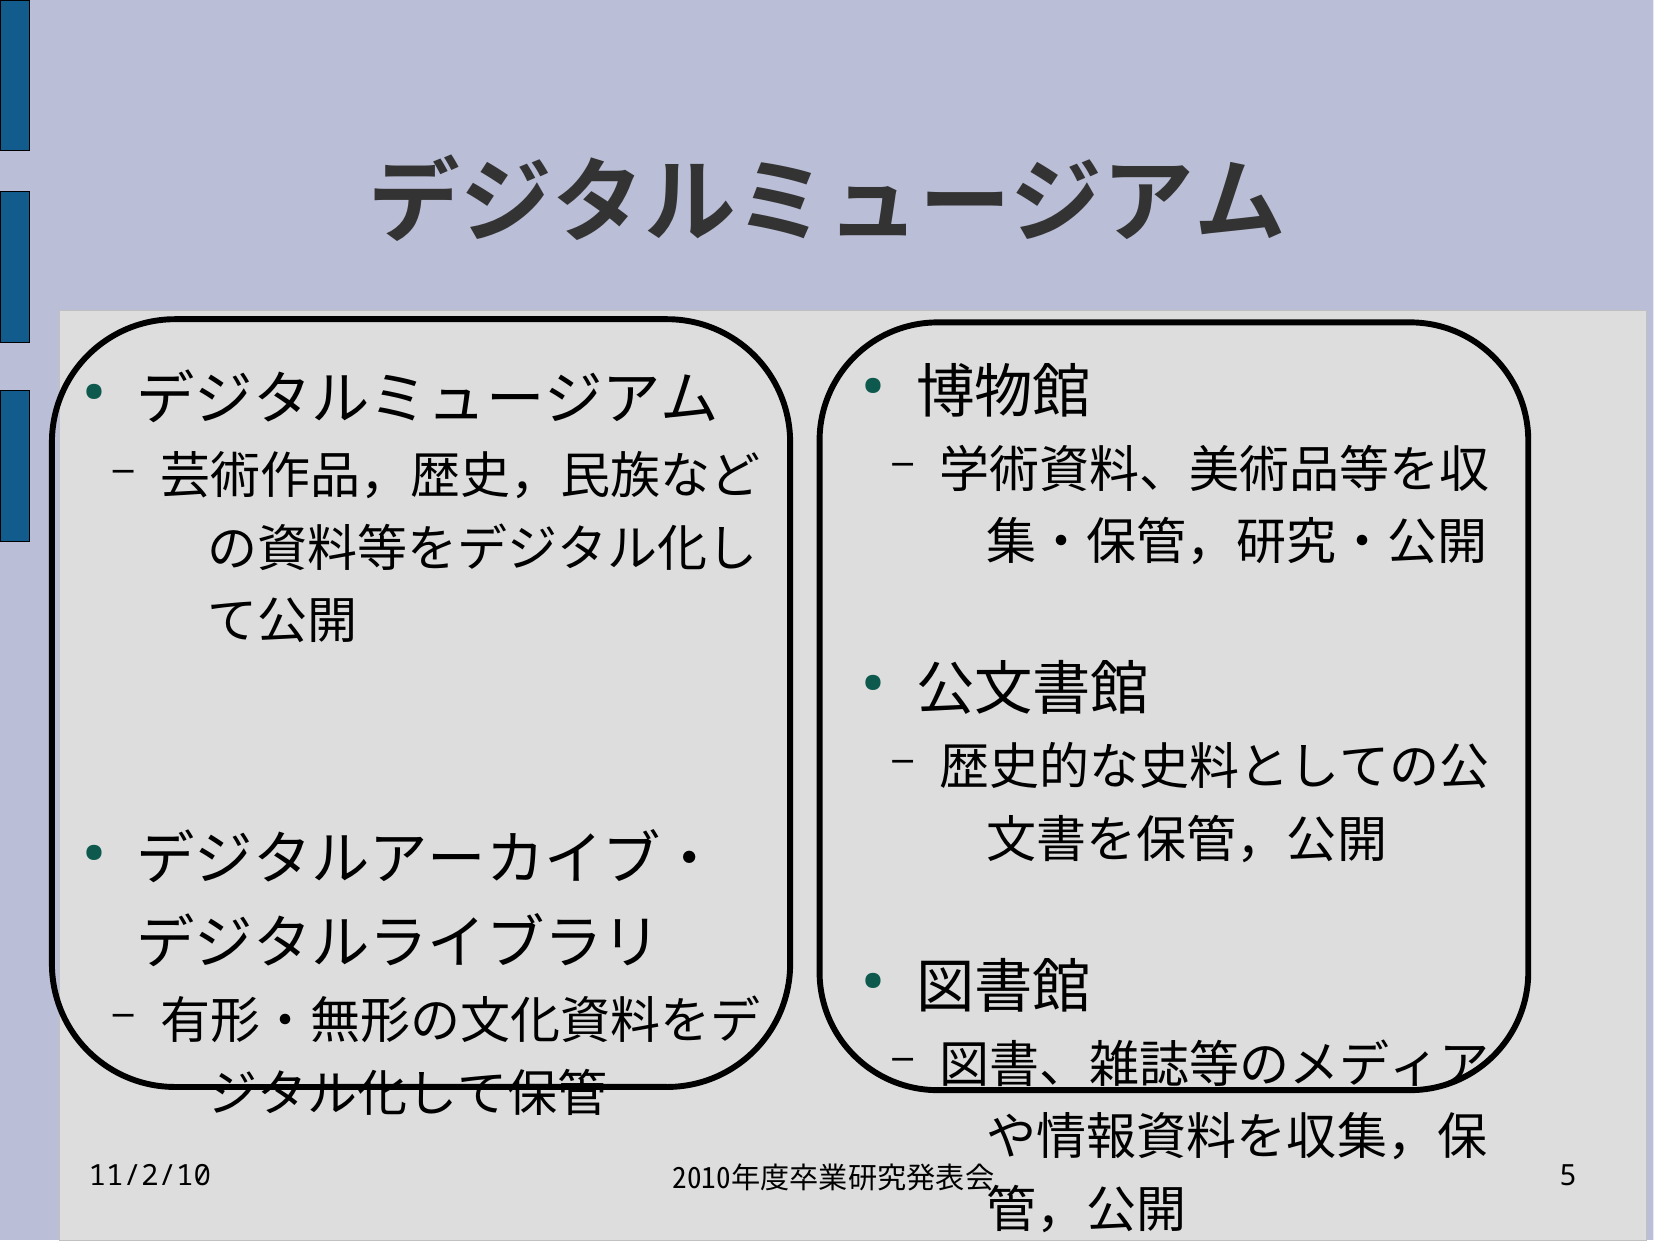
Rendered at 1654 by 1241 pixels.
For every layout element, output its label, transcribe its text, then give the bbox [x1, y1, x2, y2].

list デジタルミュージアム 芸術作品，歴史，民族などの資料等をデジタル化して公開 デジタルアーカイブ・デジタルライブラリ 有形・無形の文化資料をデジタル化して保管 [65, 351, 772, 1191]
list 博物館 学術資料、美術品等を収集・保管，研究・公開 公文書館 歴史的な史料としての公文書を保管，公開 図書館 図書、雑誌等のメディアや情報資料を収集，保管，公開 [845, 344, 1535, 1149]
title デジタルミュージアム [121, 91, 1534, 299]
